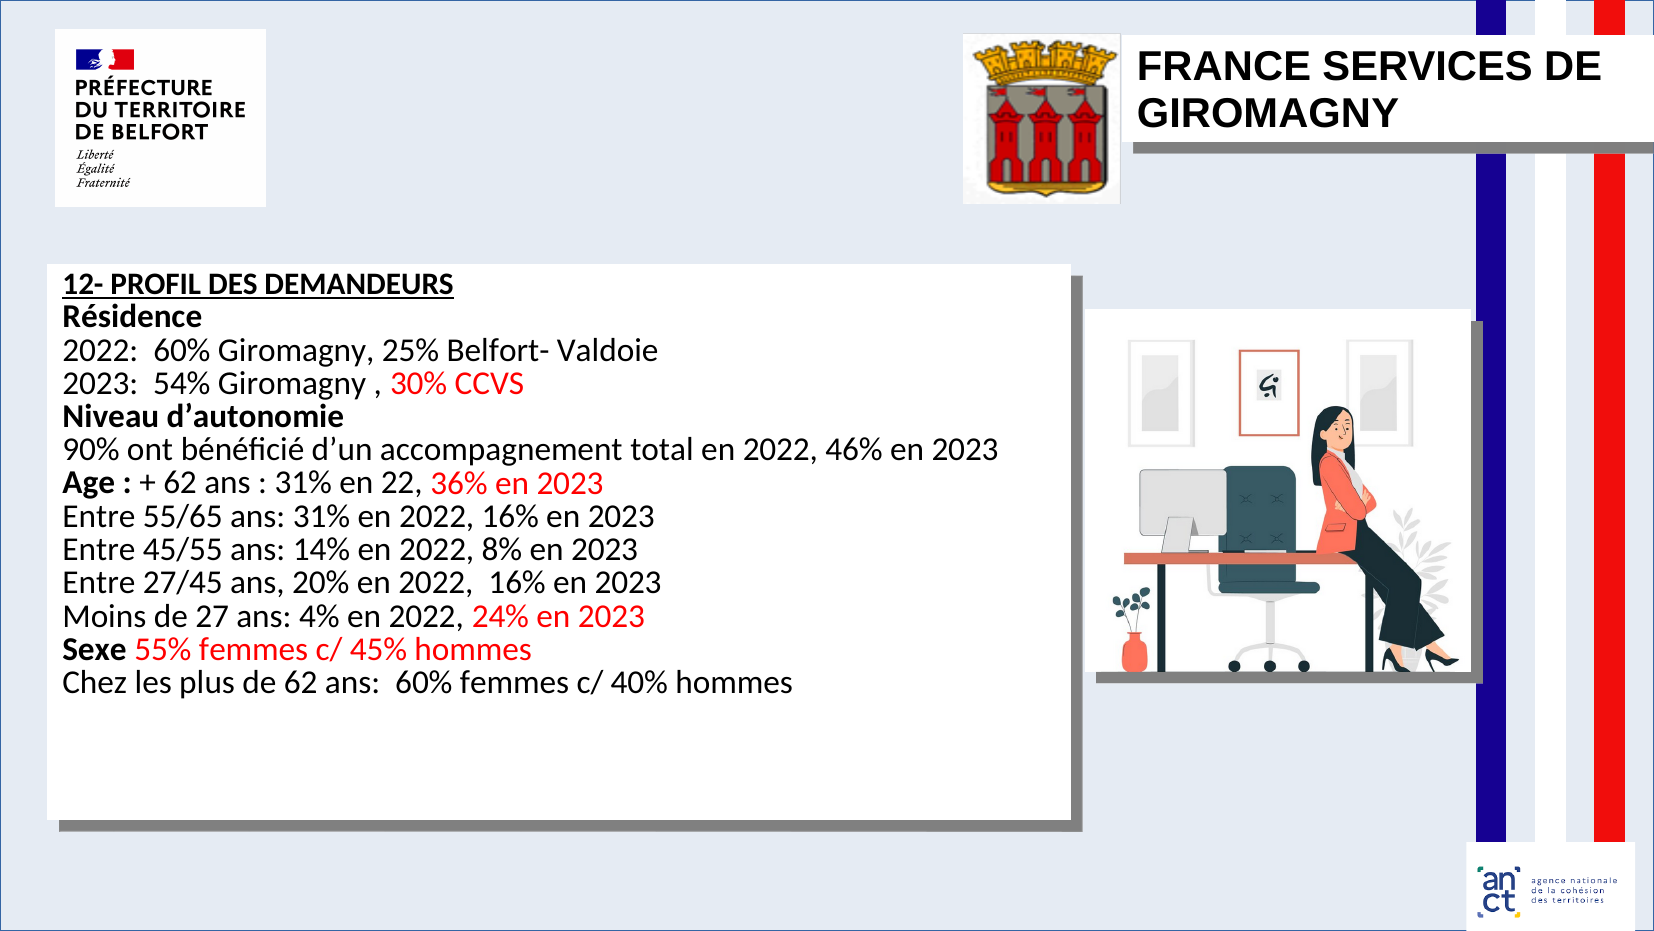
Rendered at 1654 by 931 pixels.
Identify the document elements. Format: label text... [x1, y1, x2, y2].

text_box FRANCE SERVICES DE GIROMAGNY [1123, 35, 1654, 142]
picture [1466, 842, 1636, 931]
text_box 12- PROFIL DES DEMANDEURS Résidence 2022: 60% Giromagny, 25% Belfort- Valdoie 2023: 54% Giromagny , 30% CCVS Niveau d’autonomie 90% ont bénéficié d’un accompagnement total en 2022, 46% en 2023 Age : + 62 ans : 31% en 22, 36% en 2023 Entre 55/65 ans: 31% en 2022, 16% en 2023 Entre 45/55 ans: 14% en 2022, 8% en 2023 Entre 27/45 ans, 20% en 2022, 16% en 2023 Moins de 27 ans: 4% en 2022, 24% en 2023 Sexe 55% femmes c/ 45% hommes Chez les plus de 62 ans: 60% femmes c/ 40% hommes [47, 264, 1071, 820]
picture [963, 32, 1123, 204]
text_box [0, 0, 1654, 931]
picture [1085, 309, 1471, 672]
picture [55, 29, 266, 207]
